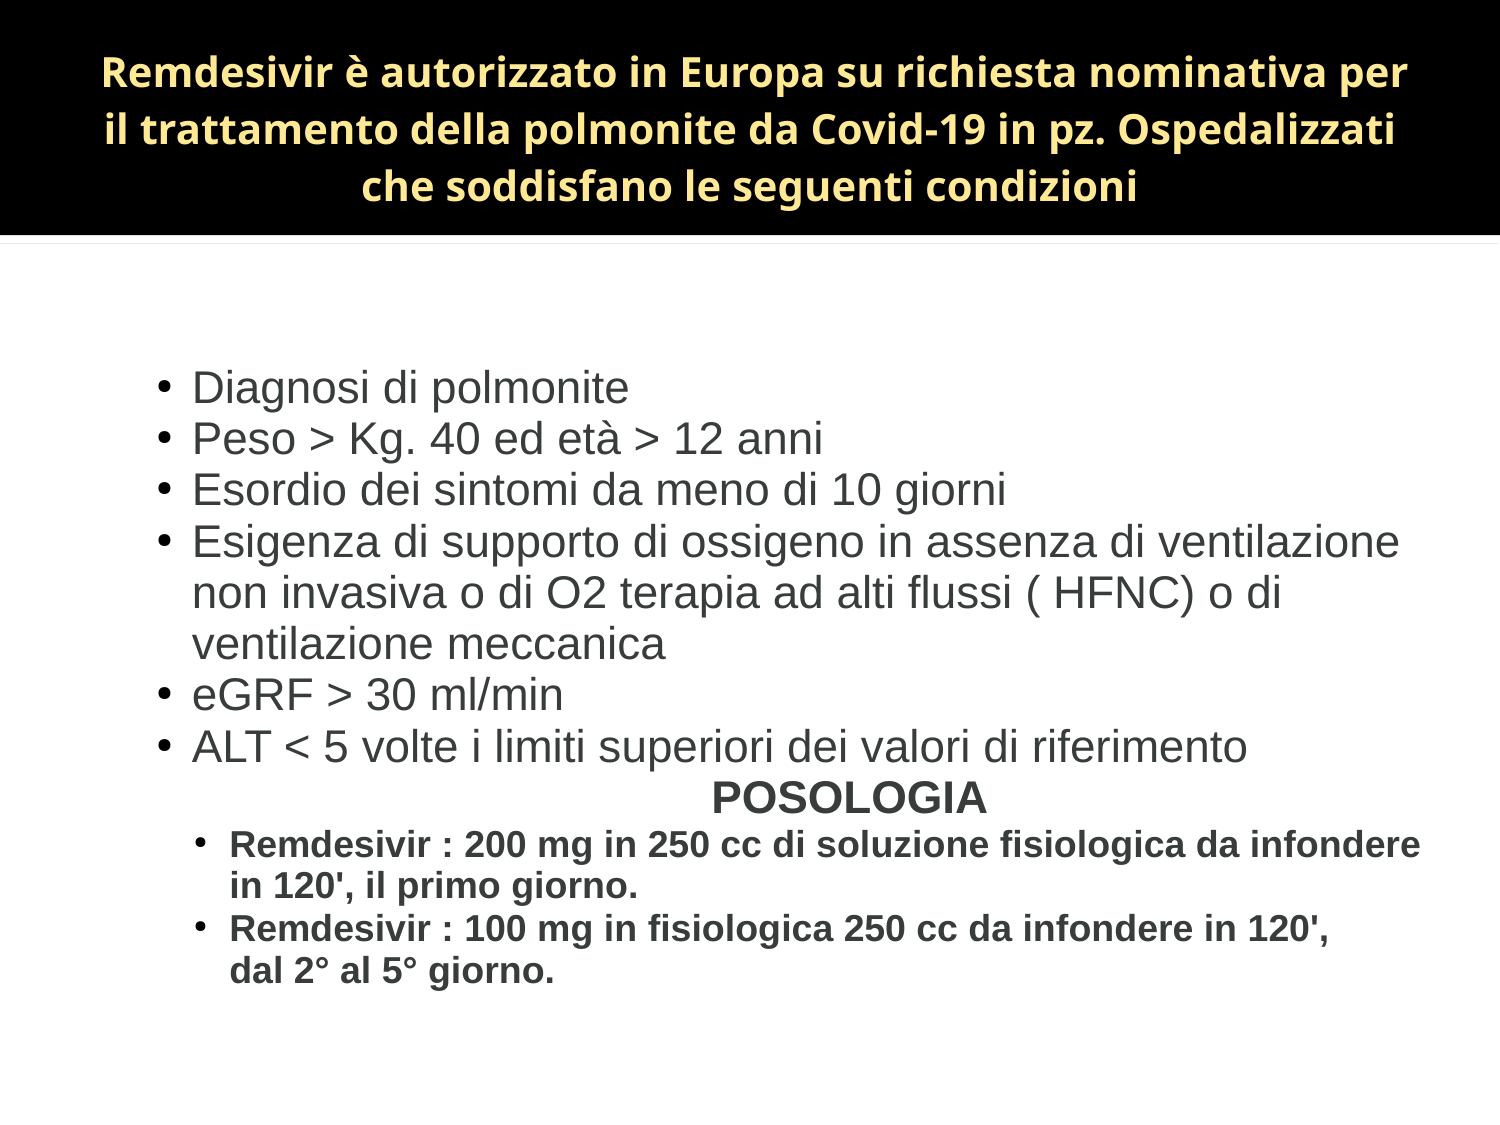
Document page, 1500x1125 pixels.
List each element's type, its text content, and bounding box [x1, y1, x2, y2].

title Remdesivir è autorizzato in Europa su richiesta nominativa per il trattamento della polmonite da Covid-19 in pz. Ospedalizzati che soddisfano le seguenti condizioni [75, 25, 1425, 231]
text_box Diagnosi di polmonite Peso > Kg. 40 ed età > 12 anni Esordio dei sintomi da meno di 10 giorni Esigenza di supporto di ossigeno in assenza di ventilazione non invasiva o di O2 terapia ad alti flussi ( HFNC) o di ventilazione meccanica eGRF > 30 ml/min ALT < 5 volte i limiti superiori dei valori di riferimento POSOLOGIA Remdesivir : 200 mg in 250 cc di soluzione fisiologica da infondere in 120', il primo giorno. Remdesivir : 100 mg in fisiologica 250 cc da infondere in 120', dal 2° al 5° giorno. [141, 354, 1500, 1083]
